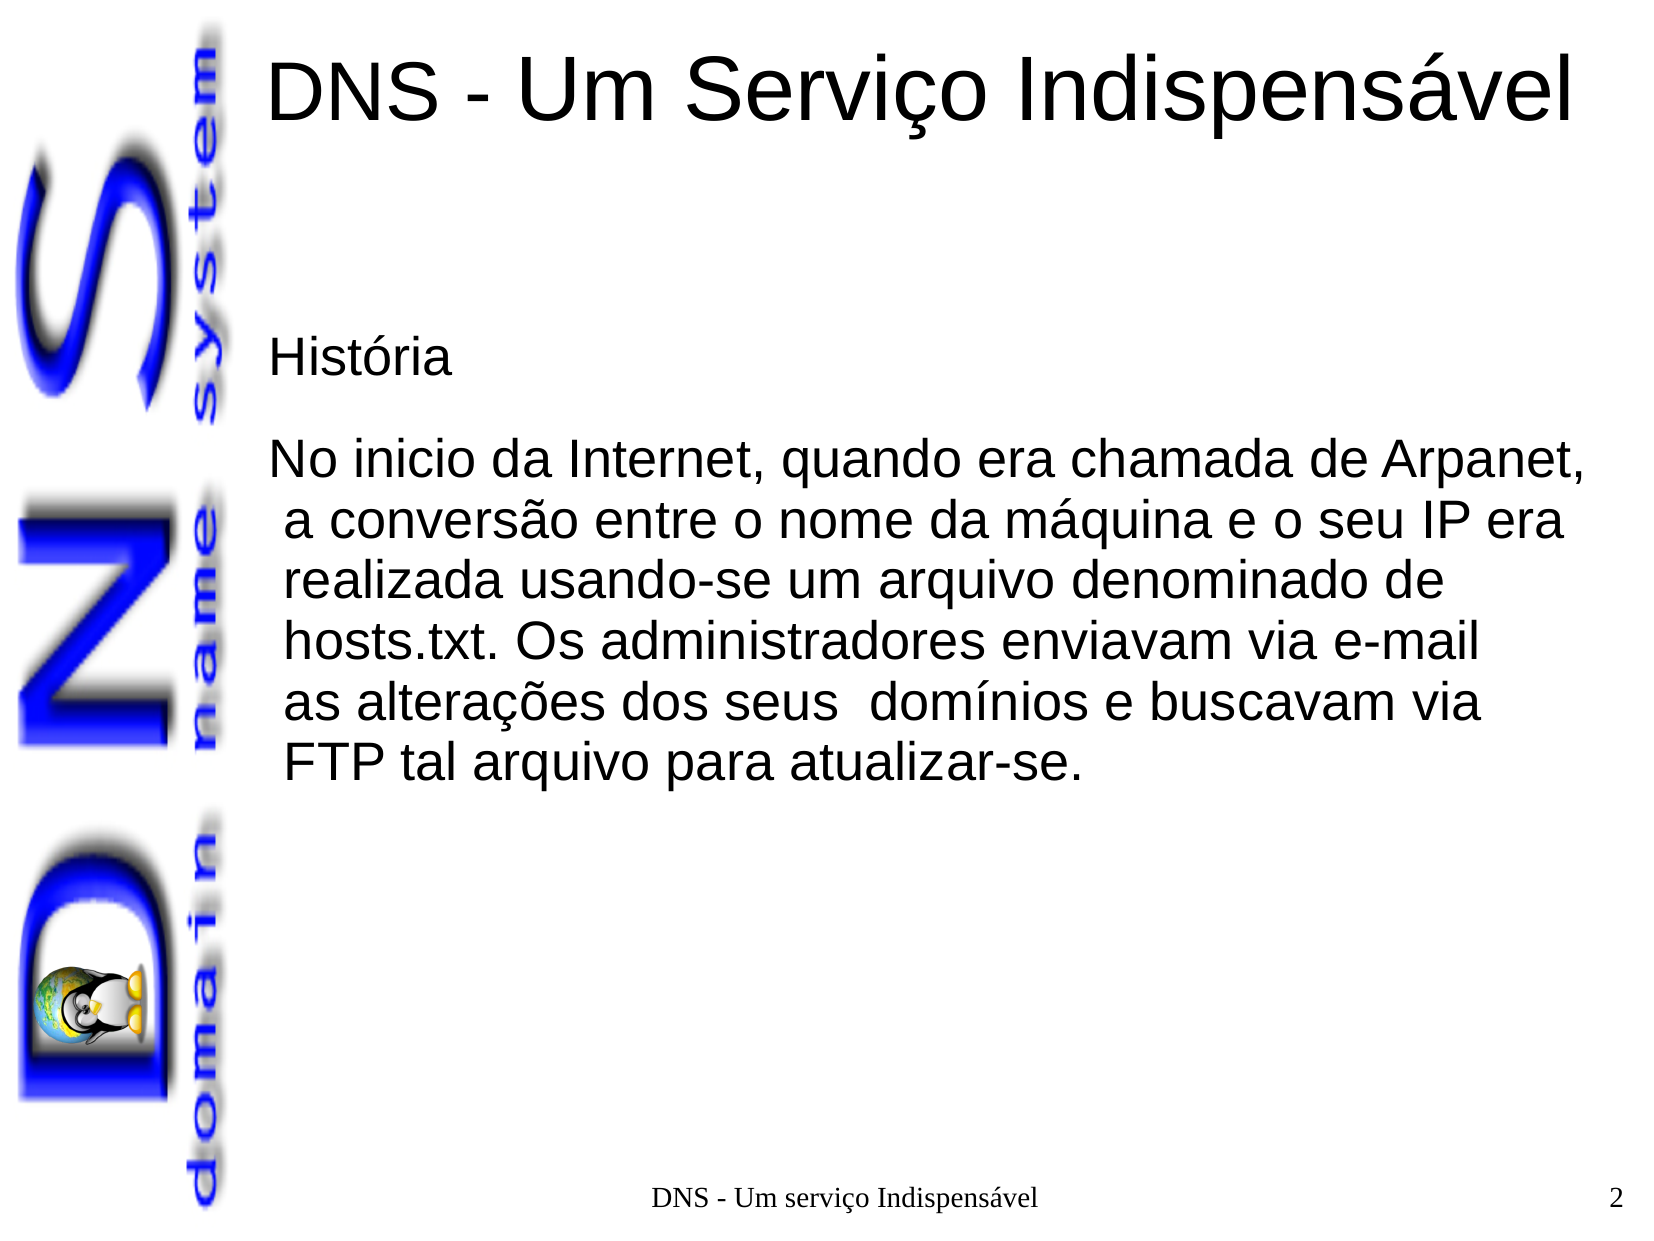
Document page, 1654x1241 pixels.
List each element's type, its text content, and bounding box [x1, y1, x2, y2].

text_box História No inicio da Internet, quando era chamada de Arpanet, a conversão entre o nome da máquina e o seu IP era realizada usando-se um arquivo denominado de hosts.txt. Os administradores enviavam via e-mail as alterações dos seus domínios e buscavam via FTP tal arquivo para atualizar-se. [254, 319, 1604, 800]
picture [2, 2, 237, 1239]
title DNS - Um Serviço Indispensável [265, 29, 1654, 149]
